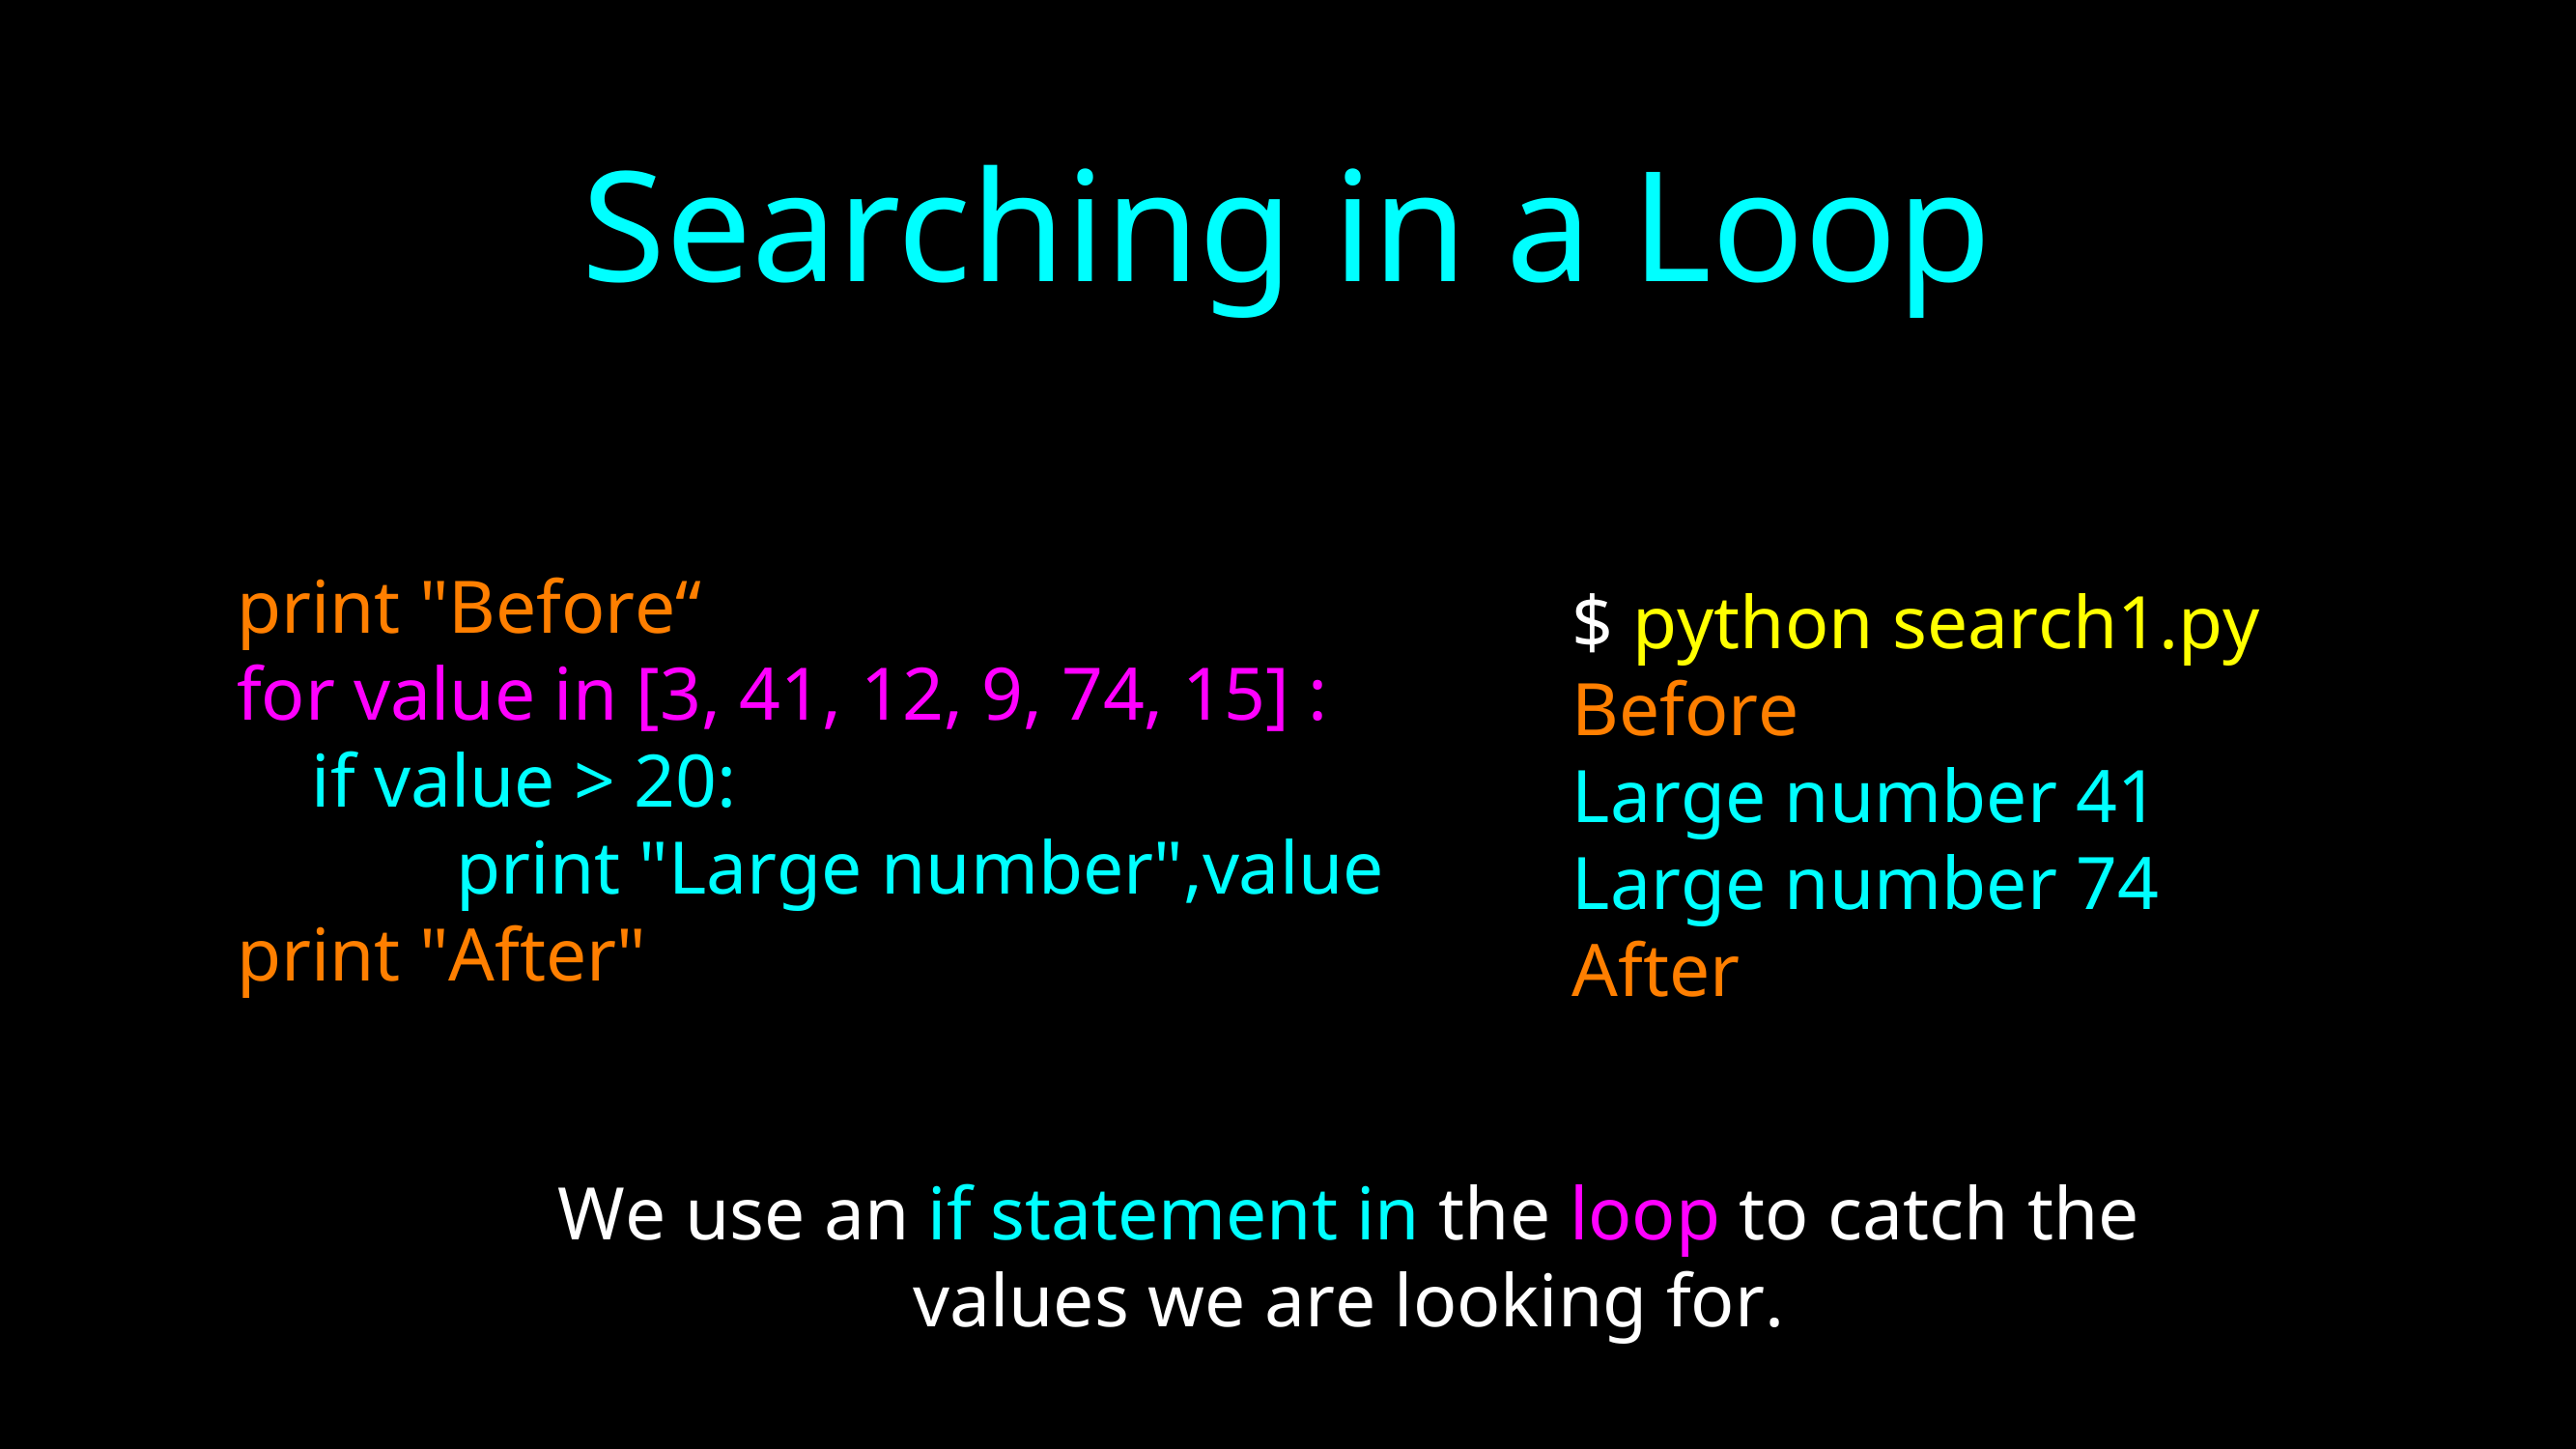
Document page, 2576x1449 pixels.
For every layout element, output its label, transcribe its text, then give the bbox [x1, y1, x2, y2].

title Searching in a Loop [183, 38, 2392, 403]
text_box $ python search1.py Before Large number 41 Large number 74 After [1571, 576, 2280, 1011]
text_box We use an if statement in the loop to catch the values we are looking for. [469, 1164, 2227, 1346]
text_box print "Before“ for value in [3, 41, 12, 9, 74, 15] : if value > 20: print "Large number",value print "After" [236, 560, 1385, 996]
